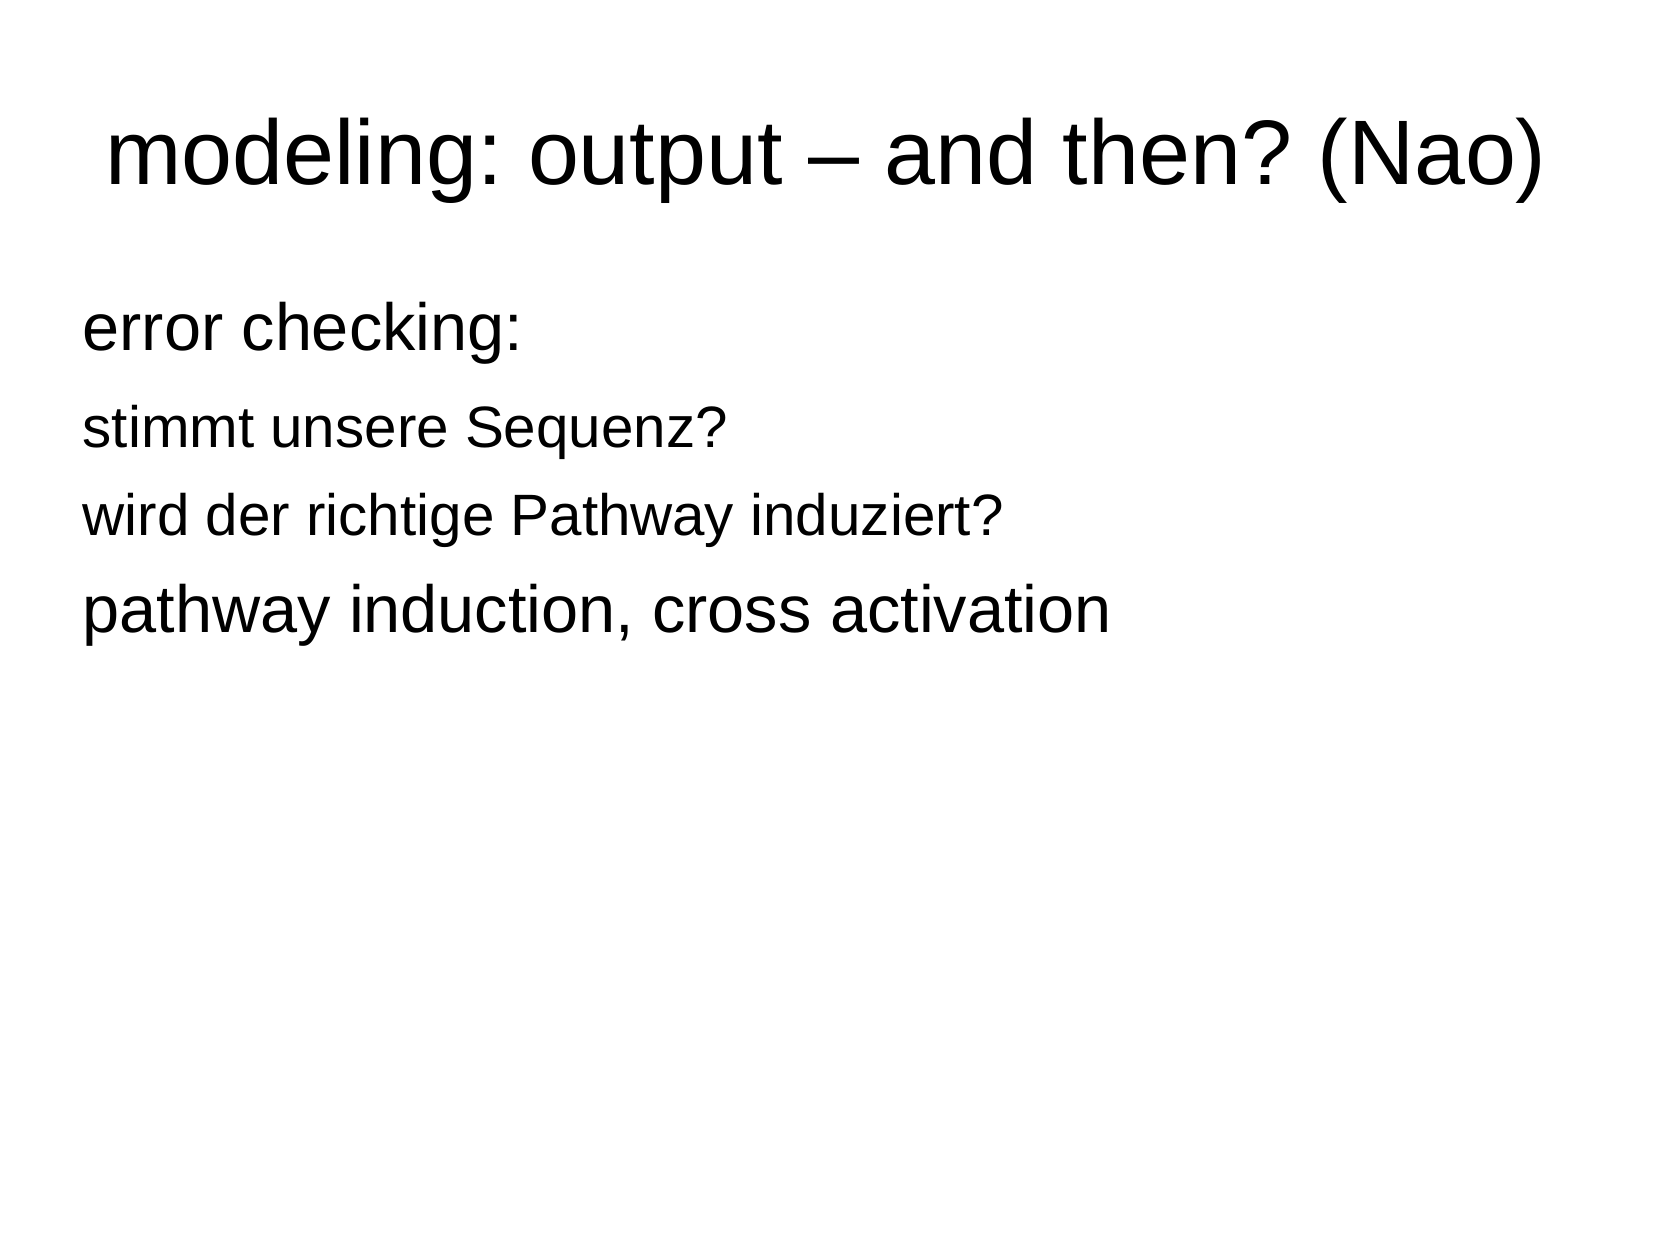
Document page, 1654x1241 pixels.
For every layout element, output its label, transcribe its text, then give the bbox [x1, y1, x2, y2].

list error checking: stimmt unsere Sequenz? wird der richtige Pathway induziert? pathway induction, cross activation [82, 290, 1571, 1109]
title modeling: output – and then? (Nao) [82, 49, 1571, 257]
